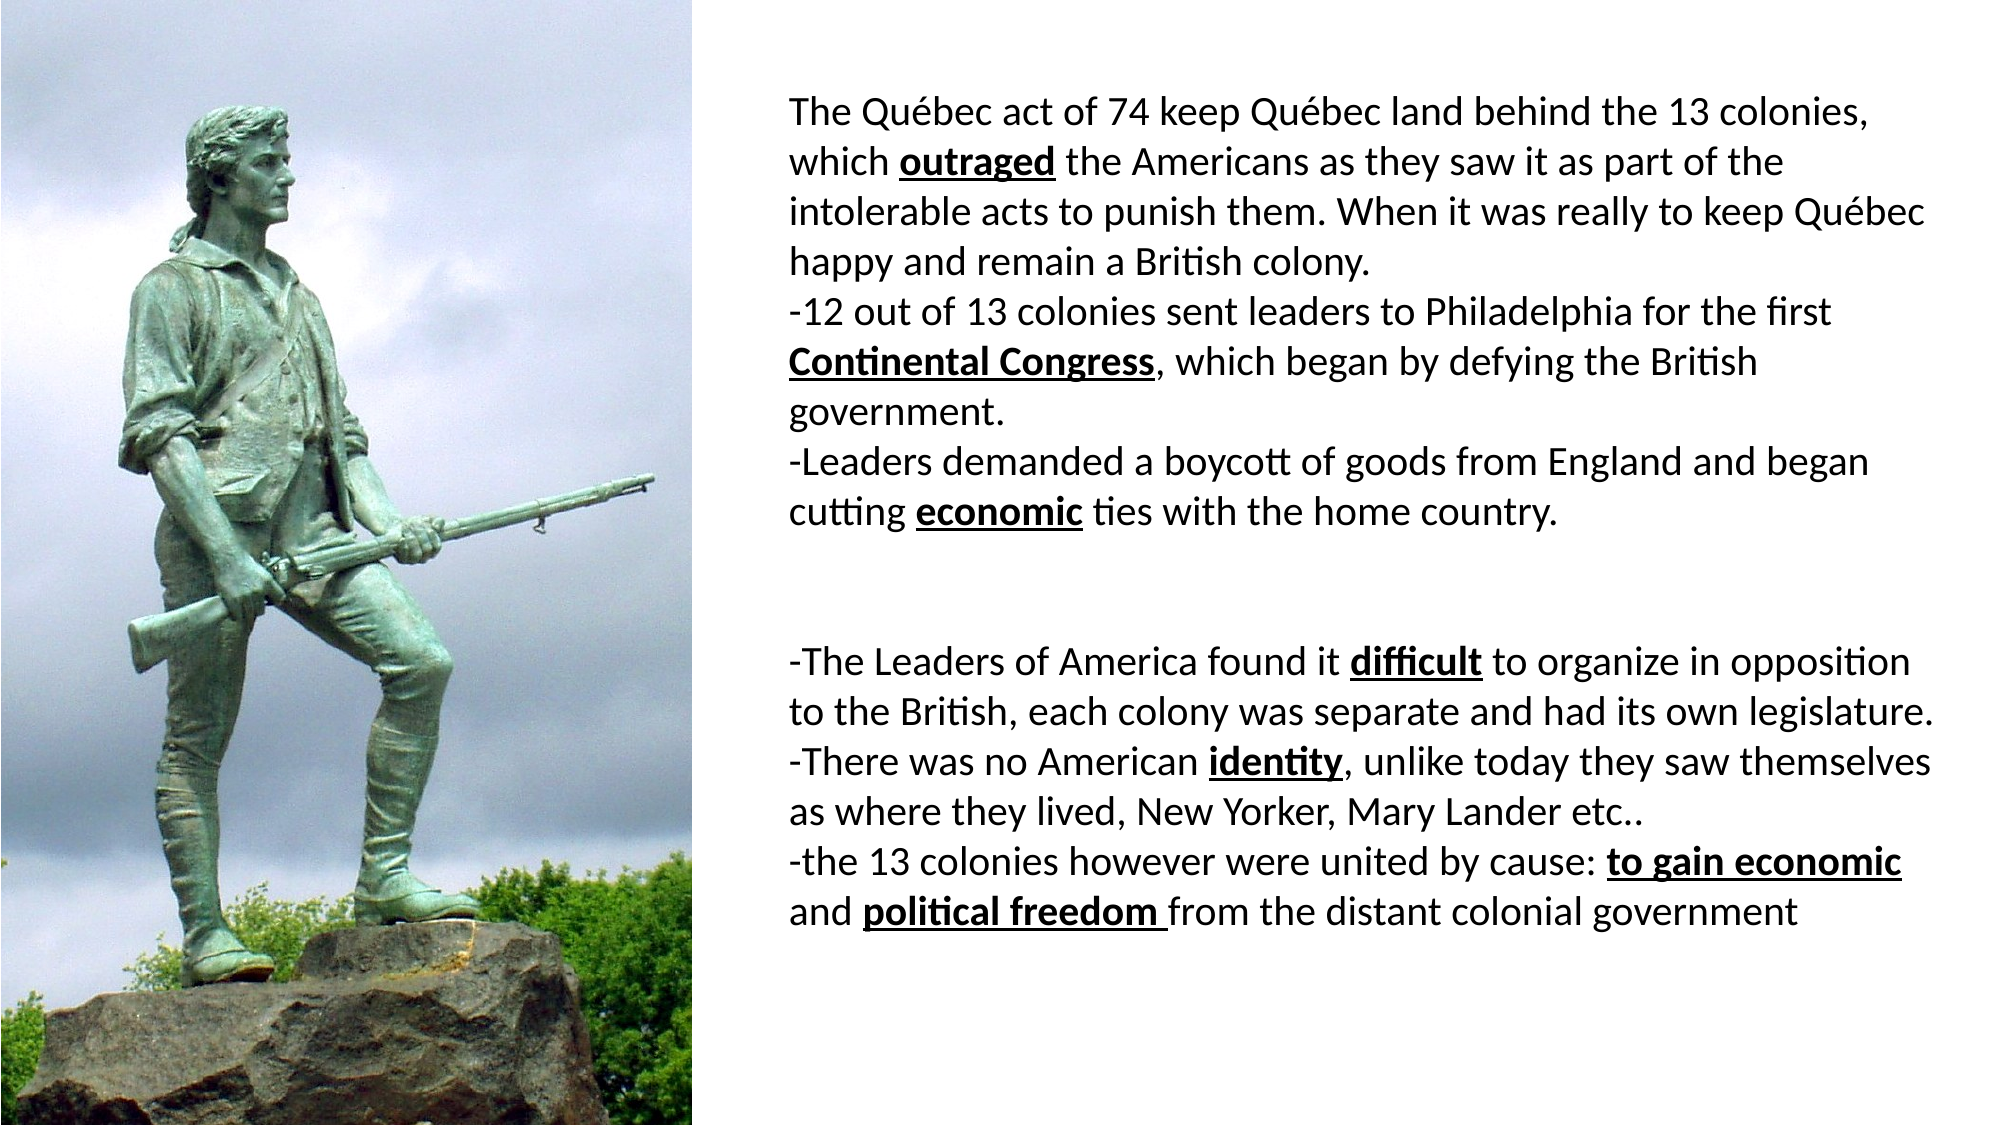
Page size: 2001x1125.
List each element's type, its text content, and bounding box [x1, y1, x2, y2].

text_box The Québec act of 74 keep Québec land behind the 13 colonies, which outraged the Americans as they saw it as part of the intolerable acts to punish them. When it was really to keep Québec happy and remain a British colony. -12 out of 13 colonies sent leaders to Philadelphia for the first Continental Congress, which began by defying the British government. -Leaders demanded a boycott of goods from England and began cutting economic ties with the home country. -The Leaders of America found it difficult to organize in opposition to the British, each colony was separate and had its own legislature. -There was no American identity, unlike today they saw themselves as where they lived, New Yorker, Mary Lander etc.. -the 13 colonies however were united by cause: to gain economic and political freedom from the distant colonial government [773, 76, 1959, 950]
picture [1, 0, 692, 1125]
